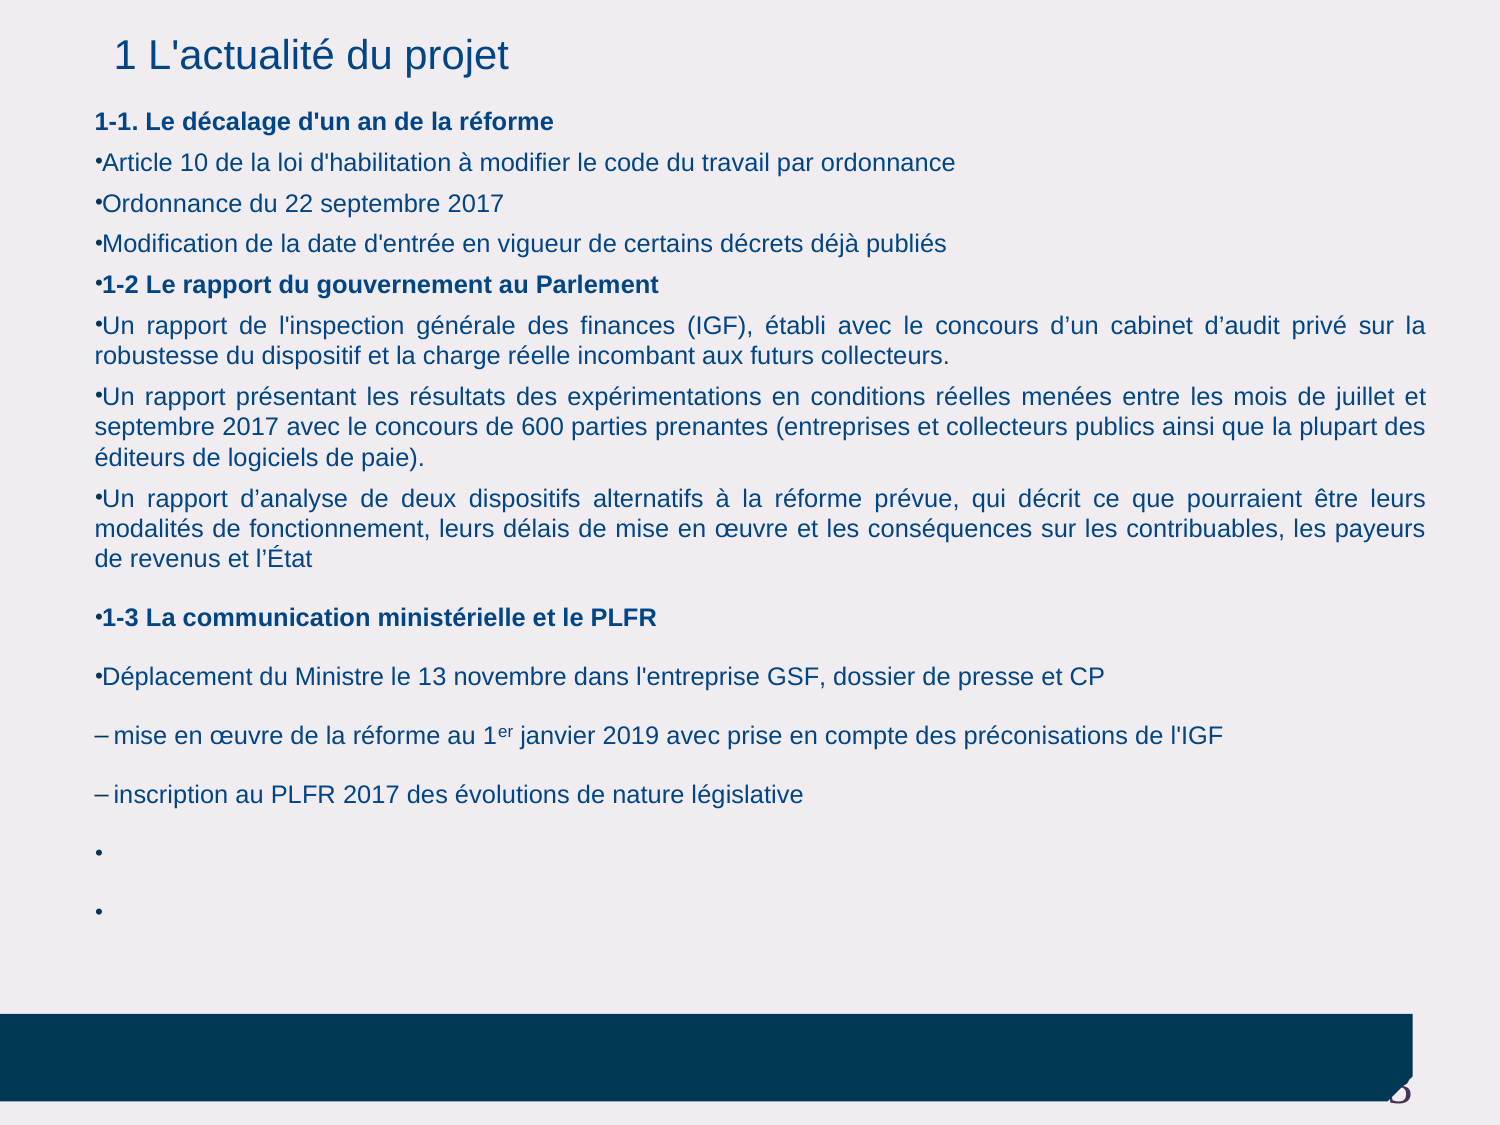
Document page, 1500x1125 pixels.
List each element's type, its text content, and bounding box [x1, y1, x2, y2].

text_box [0, 1013, 1413, 1102]
list 1-1. Le décalage d'un an de la réforme Article 10 de la loi d'habilitation à modifier le code du travail par ordonnance Ordonnance du 22 septembre 2017 Modification de la date d'entrée en vigueur de certains décrets déjà publiés 1-2 Le rapport du gouvernement au Parlement Un rapport de l'inspection générale des finances (IGF), établi avec le concours d’un cabinet d’audit privé sur la robustesse du dispositif et la charge réelle incombant aux futurs collecteurs. Un rapport présentant les résultats des expérimentations en conditions réelles menées entre les mois de juillet et septembre 2017 avec le concours de 600 parties prenantes (entreprises et collecteurs publics ainsi que la plupart des éditeurs de logiciels de paie). Un rapport d’analyse de deux dispositifs alternatifs à la réforme prévue, qui décrit ce que pourraient être leurs modalités de fonctionnement, leurs délais de mise en œuvre et les conséquences sur les contribuables, les payeurs de revenus et l’État 1-3 La communication ministérielle et le PLFR Déplacement du Ministre le 13 novembre dans l'entreprise GSF, dossier de presse et CP mise en œuvre de la réforme au 1er janvier 2019 avec prise en compte des préconisations de l'IGF inscription au PLFR 2017 des évolutions de nature législative [94, 105, 1430, 934]
title 1 L'actualité du projet [113, 0, 1430, 105]
